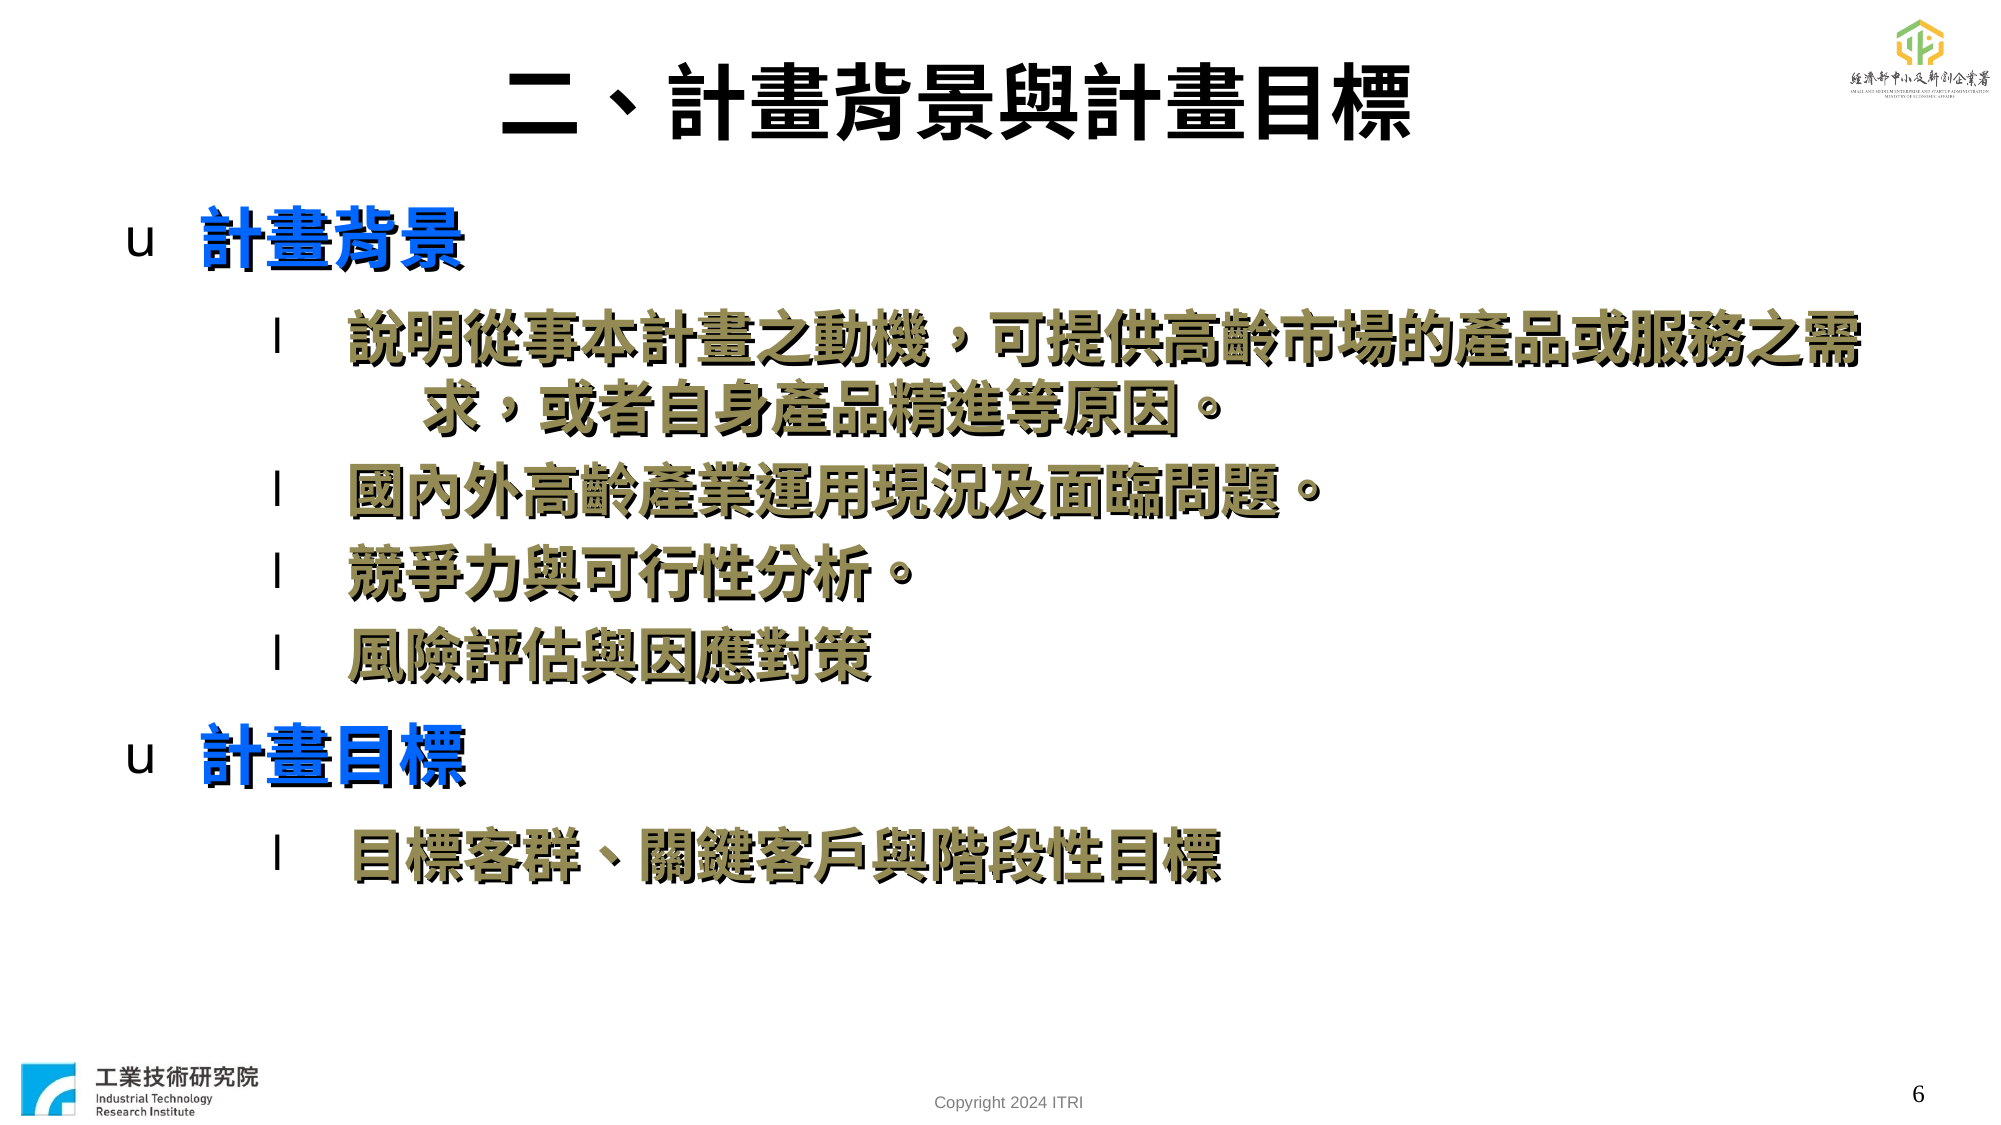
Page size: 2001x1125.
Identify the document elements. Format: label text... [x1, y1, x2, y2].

text_box 6 [1897, 1070, 1983, 1121]
list 計畫背景 說明從事本計畫之動機，可提供高齡市場的產品或服務之需求，或者自身產品精進等原因。 國內外高齡產業運用現況及面臨問題。 競爭力與可行性分析。 風險評估與因應對策 計畫目標 目標客群、關鍵客戶與階段性目標 [121, 193, 1881, 946]
text_box 二、計畫背景與計畫目標 [271, 22, 1641, 127]
